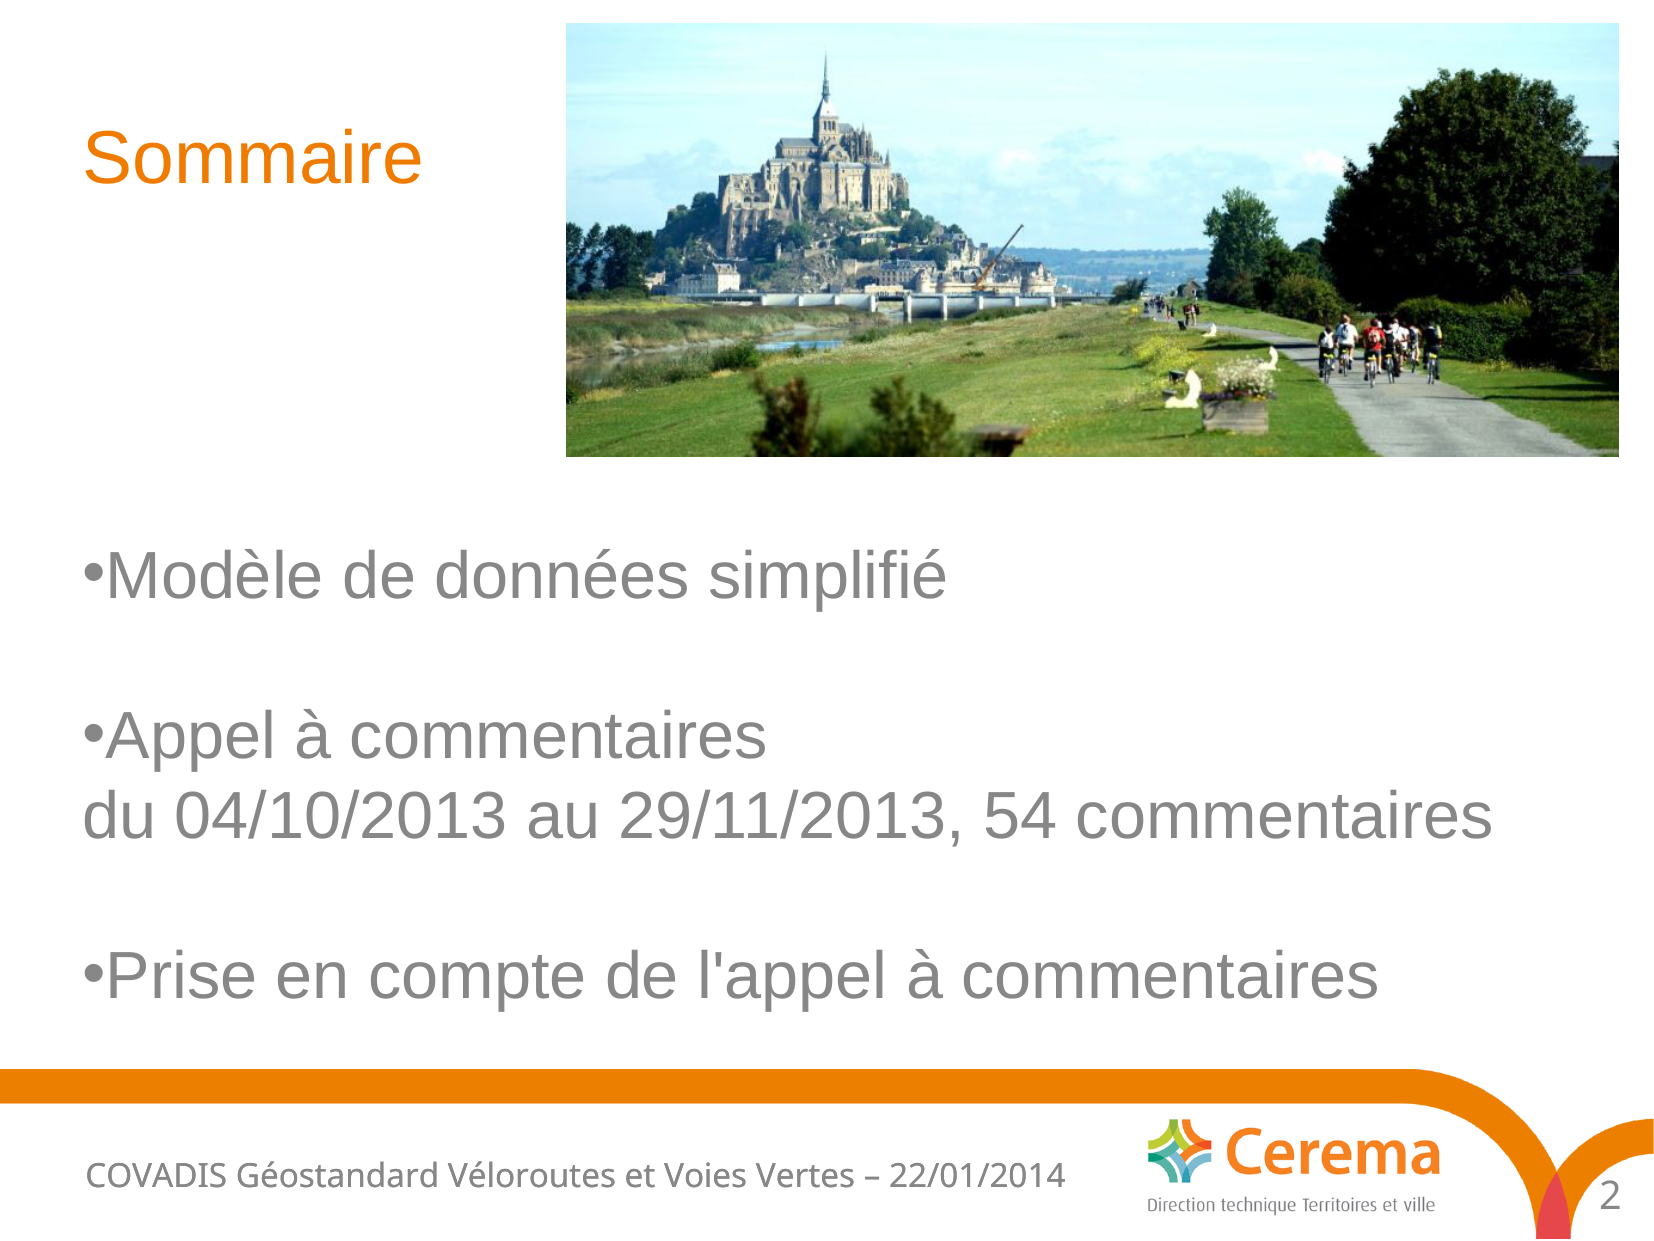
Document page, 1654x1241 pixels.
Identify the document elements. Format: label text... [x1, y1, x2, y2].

picture [566, 23, 1619, 457]
title Sommaire [82, 49, 566, 257]
picture [0, 1069, 1654, 1239]
list Modèle de données simplifié Appel à commentaires du 04/10/2013 au 29/11/2013, 54 commentaires Prise en compte de l'appel à commentaires [82, 531, 1571, 1031]
text_box COVADIS Géostandard Véloroutes et Voies Vertes – 22/01/2014 [70, 1146, 1087, 1241]
